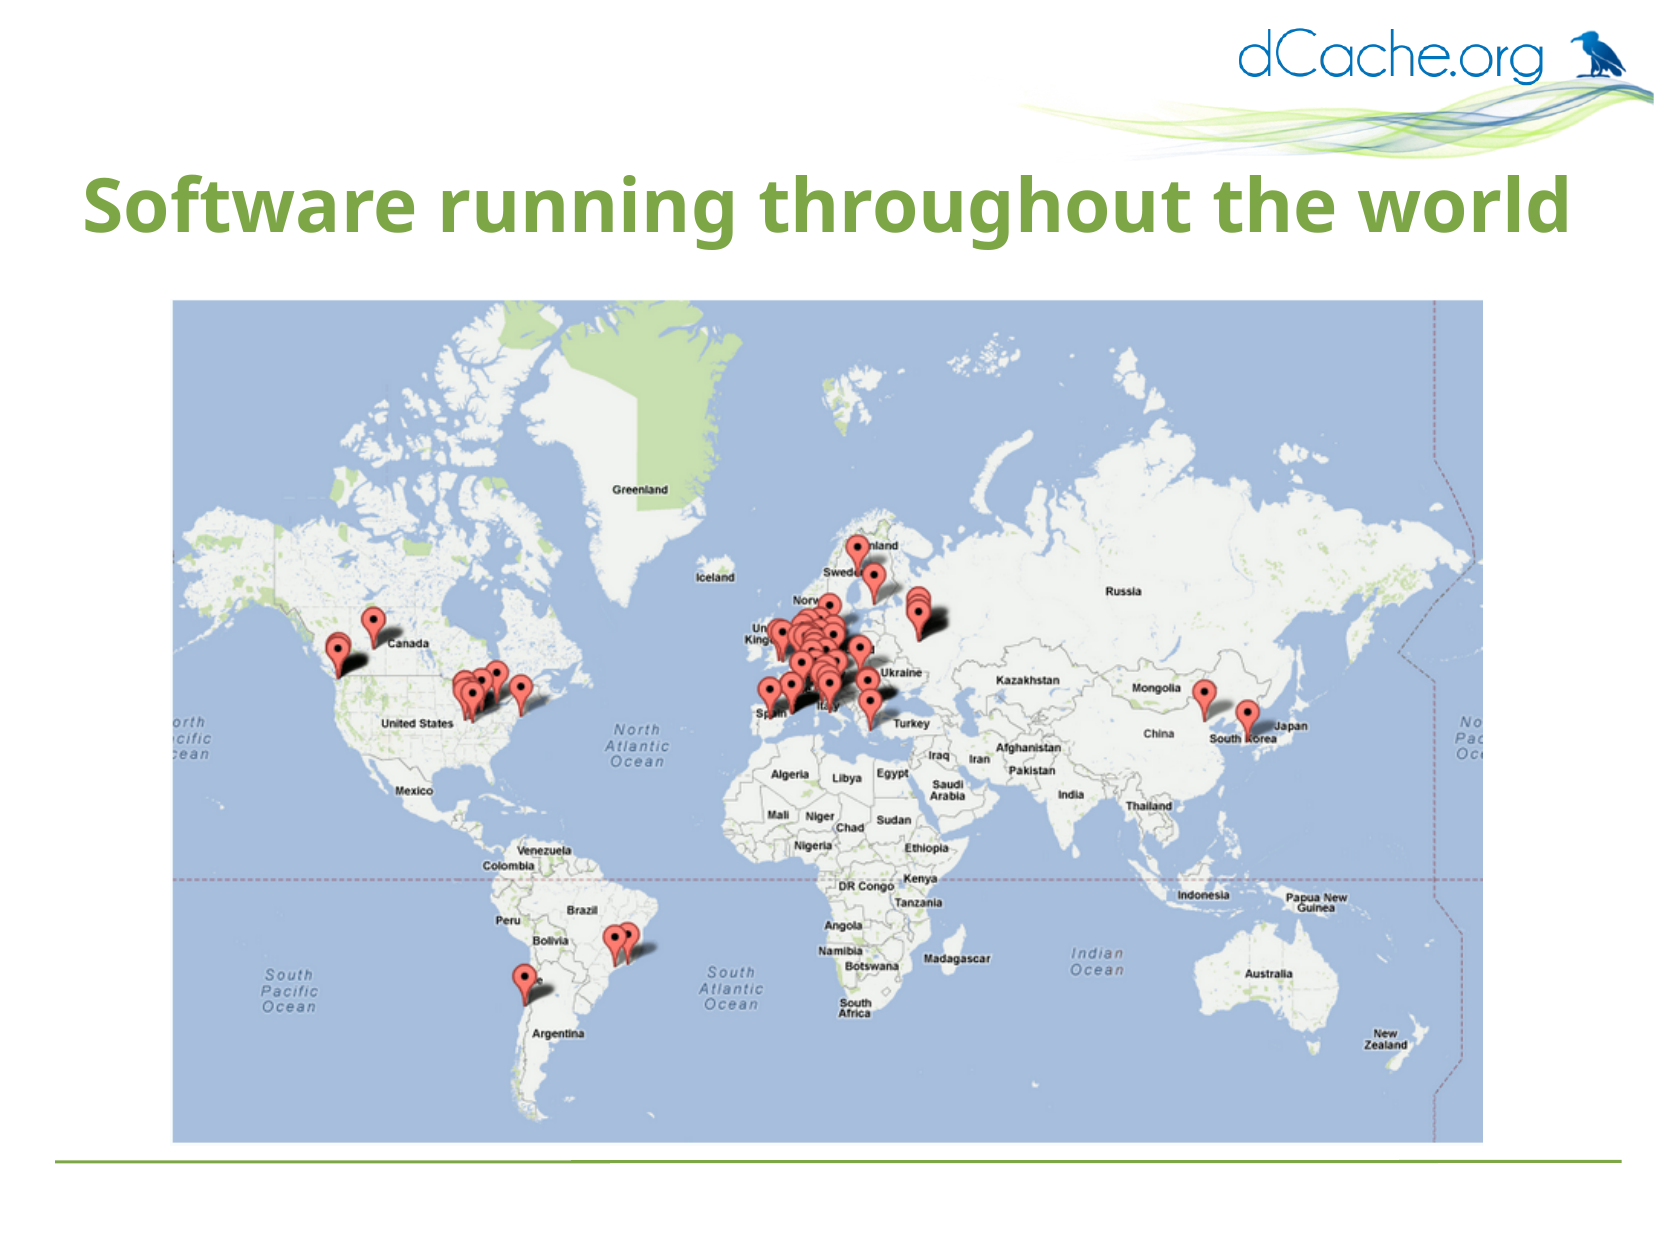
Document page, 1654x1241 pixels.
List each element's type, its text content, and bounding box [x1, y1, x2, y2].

title Software running throughout the world [82, 155, 1605, 252]
picture [956, 16, 1654, 169]
picture [170, 299, 1483, 1146]
